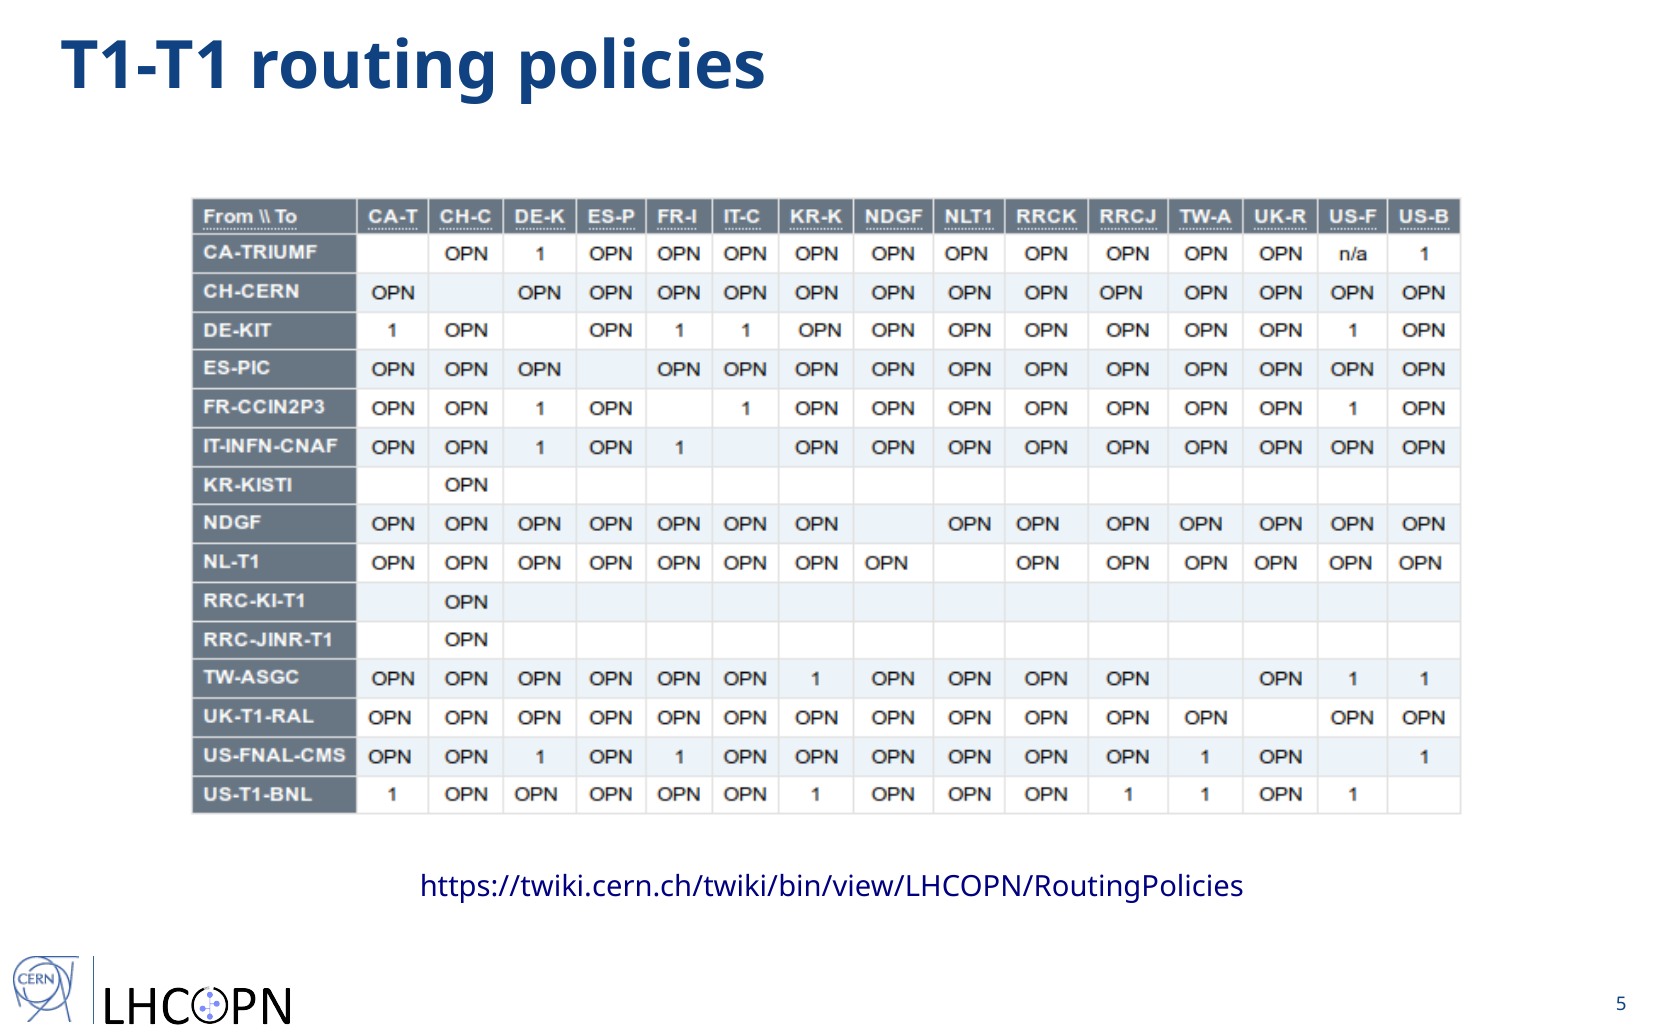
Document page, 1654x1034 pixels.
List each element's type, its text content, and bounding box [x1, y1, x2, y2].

text_box https://twiki.cern.ch/twiki/bin/view/LHCOPN/RoutingPolicies [405, 858, 1613, 953]
title T1-T1 routing policies [60, 0, 1528, 138]
picture [13, 956, 79, 1032]
picture [103, 984, 294, 1027]
picture [183, 191, 1472, 826]
